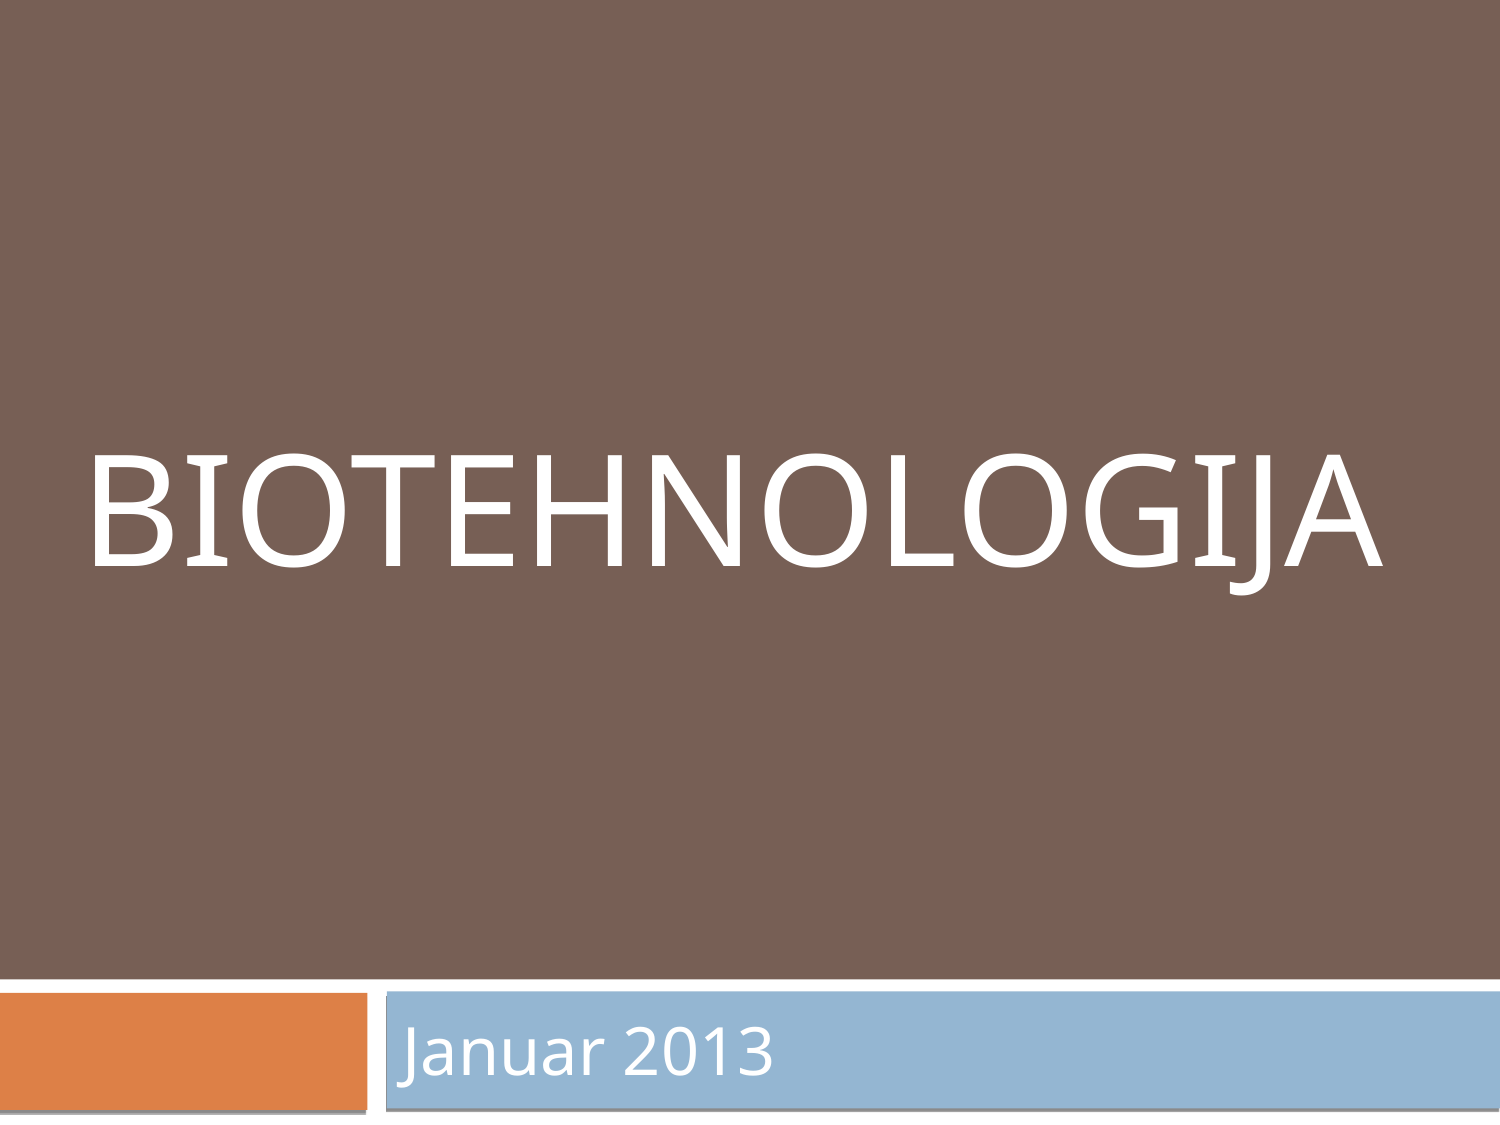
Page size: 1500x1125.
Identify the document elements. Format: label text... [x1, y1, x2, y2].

subtitle Januar 2013 [387, 992, 1488, 1105]
title BIOTEHNOLOGIJA [23, 304, 1442, 605]
